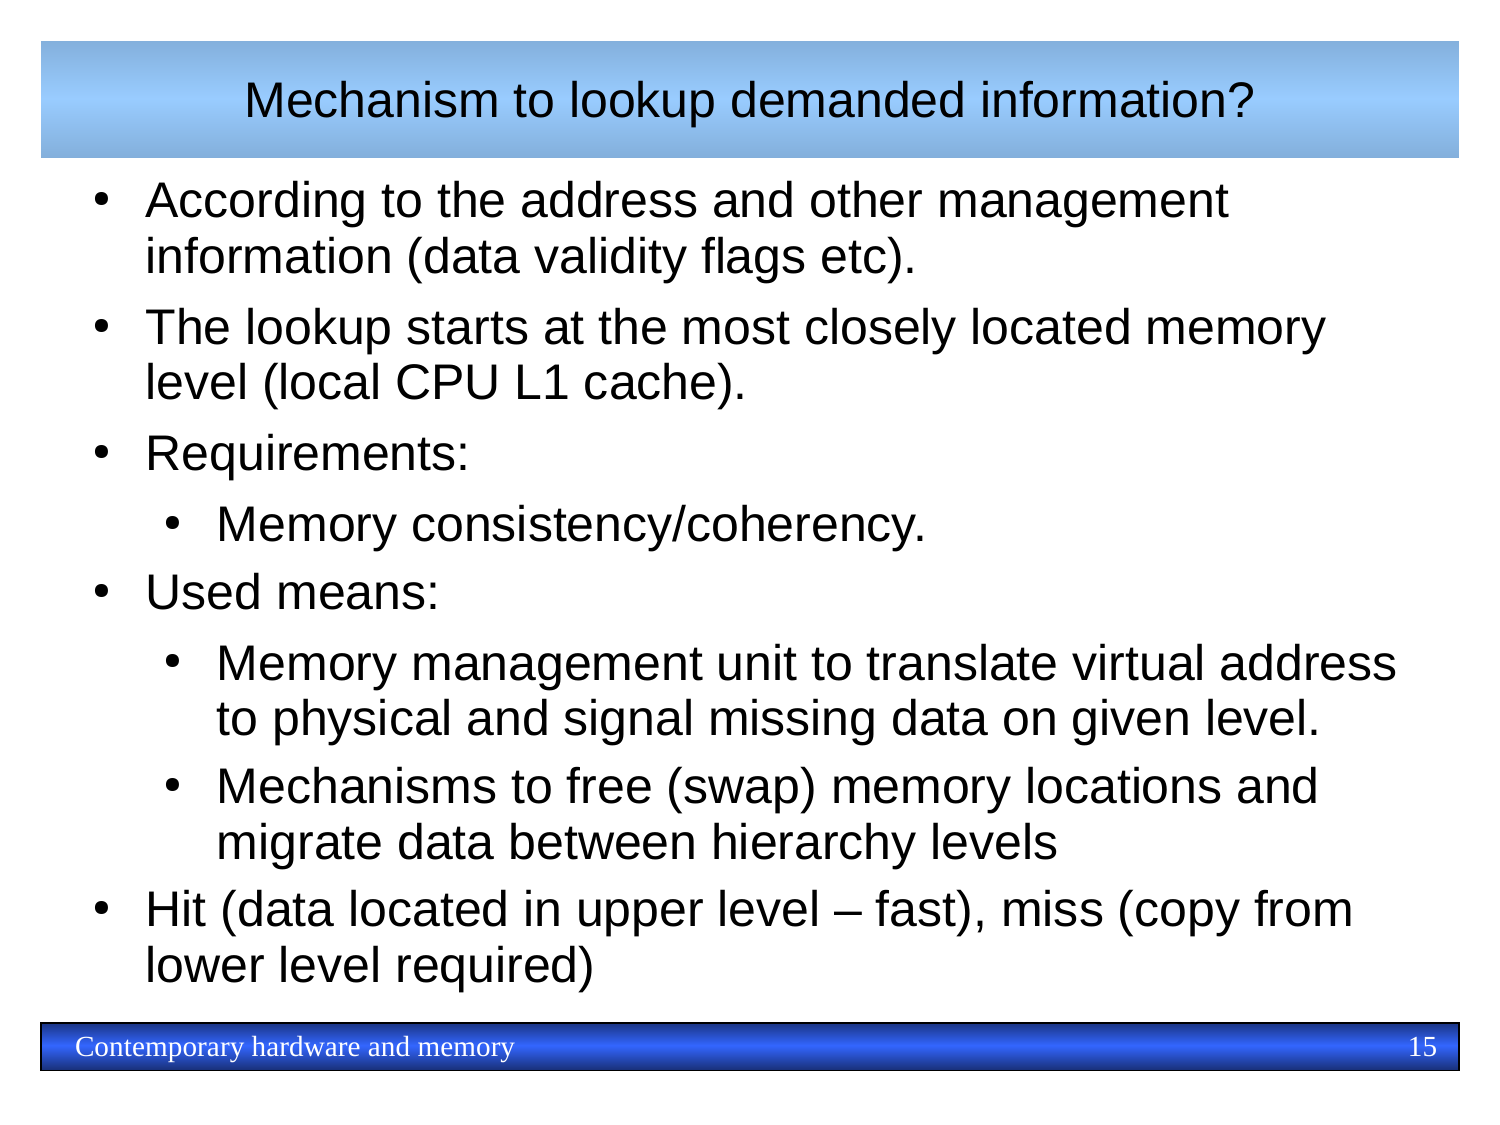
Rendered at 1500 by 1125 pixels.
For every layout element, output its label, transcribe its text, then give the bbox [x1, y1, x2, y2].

title Mechanism to lookup demanded information? [41, 41, 1459, 158]
list According to the address and other management information (data validity flags etc). The lookup starts at the most closely located memory level (local CPU L1 cache). Requirements: Memory consistency/coherency. Used means: Memory management unit to translate virtual address to physical and signal missing data on given level. Mechanisms to free (swap) memory locations and migrate data between hierarchy levels Hit (data located in upper level – fast), miss (copy from lower level required) [75, 172, 1426, 1000]
